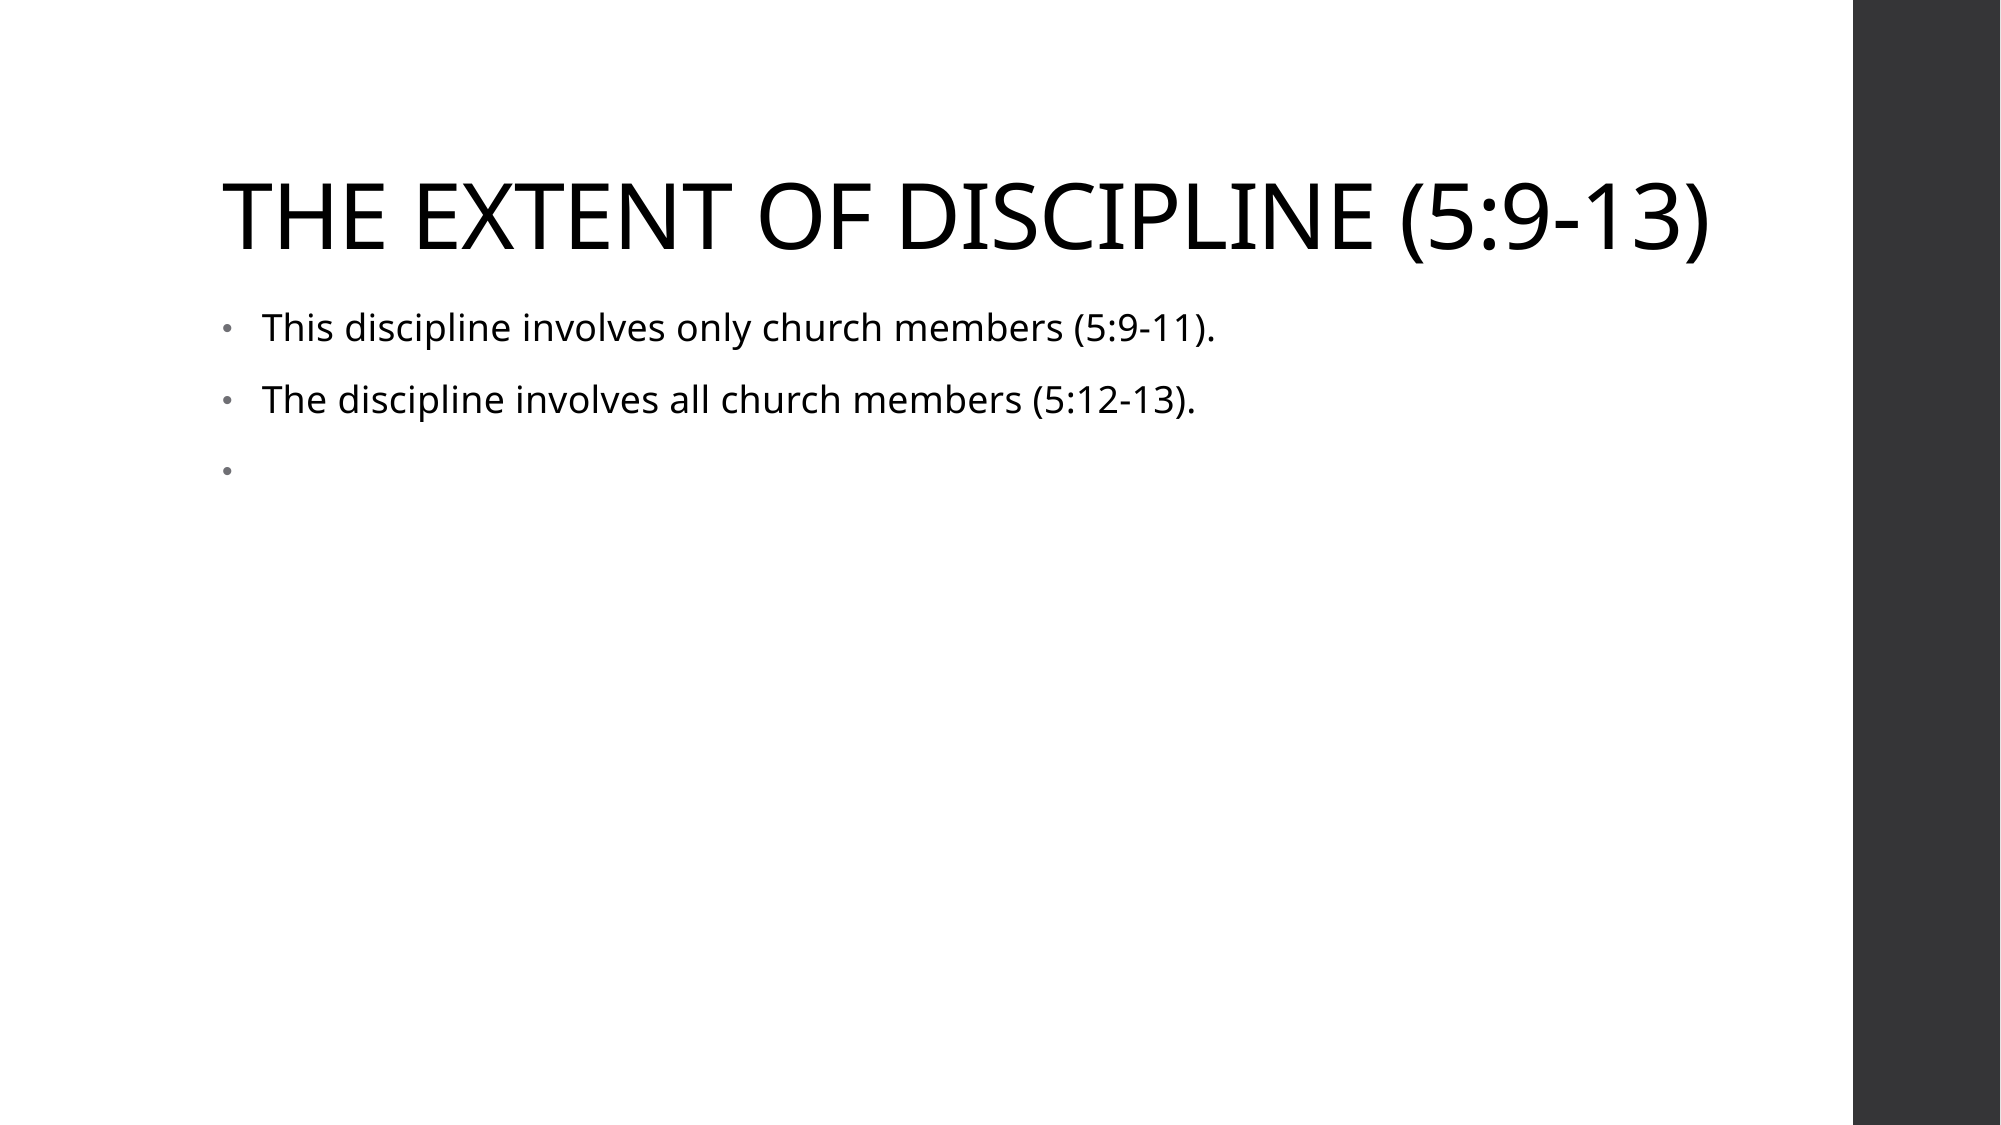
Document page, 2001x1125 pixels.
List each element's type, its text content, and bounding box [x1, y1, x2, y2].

title THE EXTENT OF DISCIPLINE (5:9-13) [206, 60, 1797, 278]
list This discipline involves only church members (5:9-11). The discipline involves all church members (5:12-13). [206, 299, 1617, 1014]
